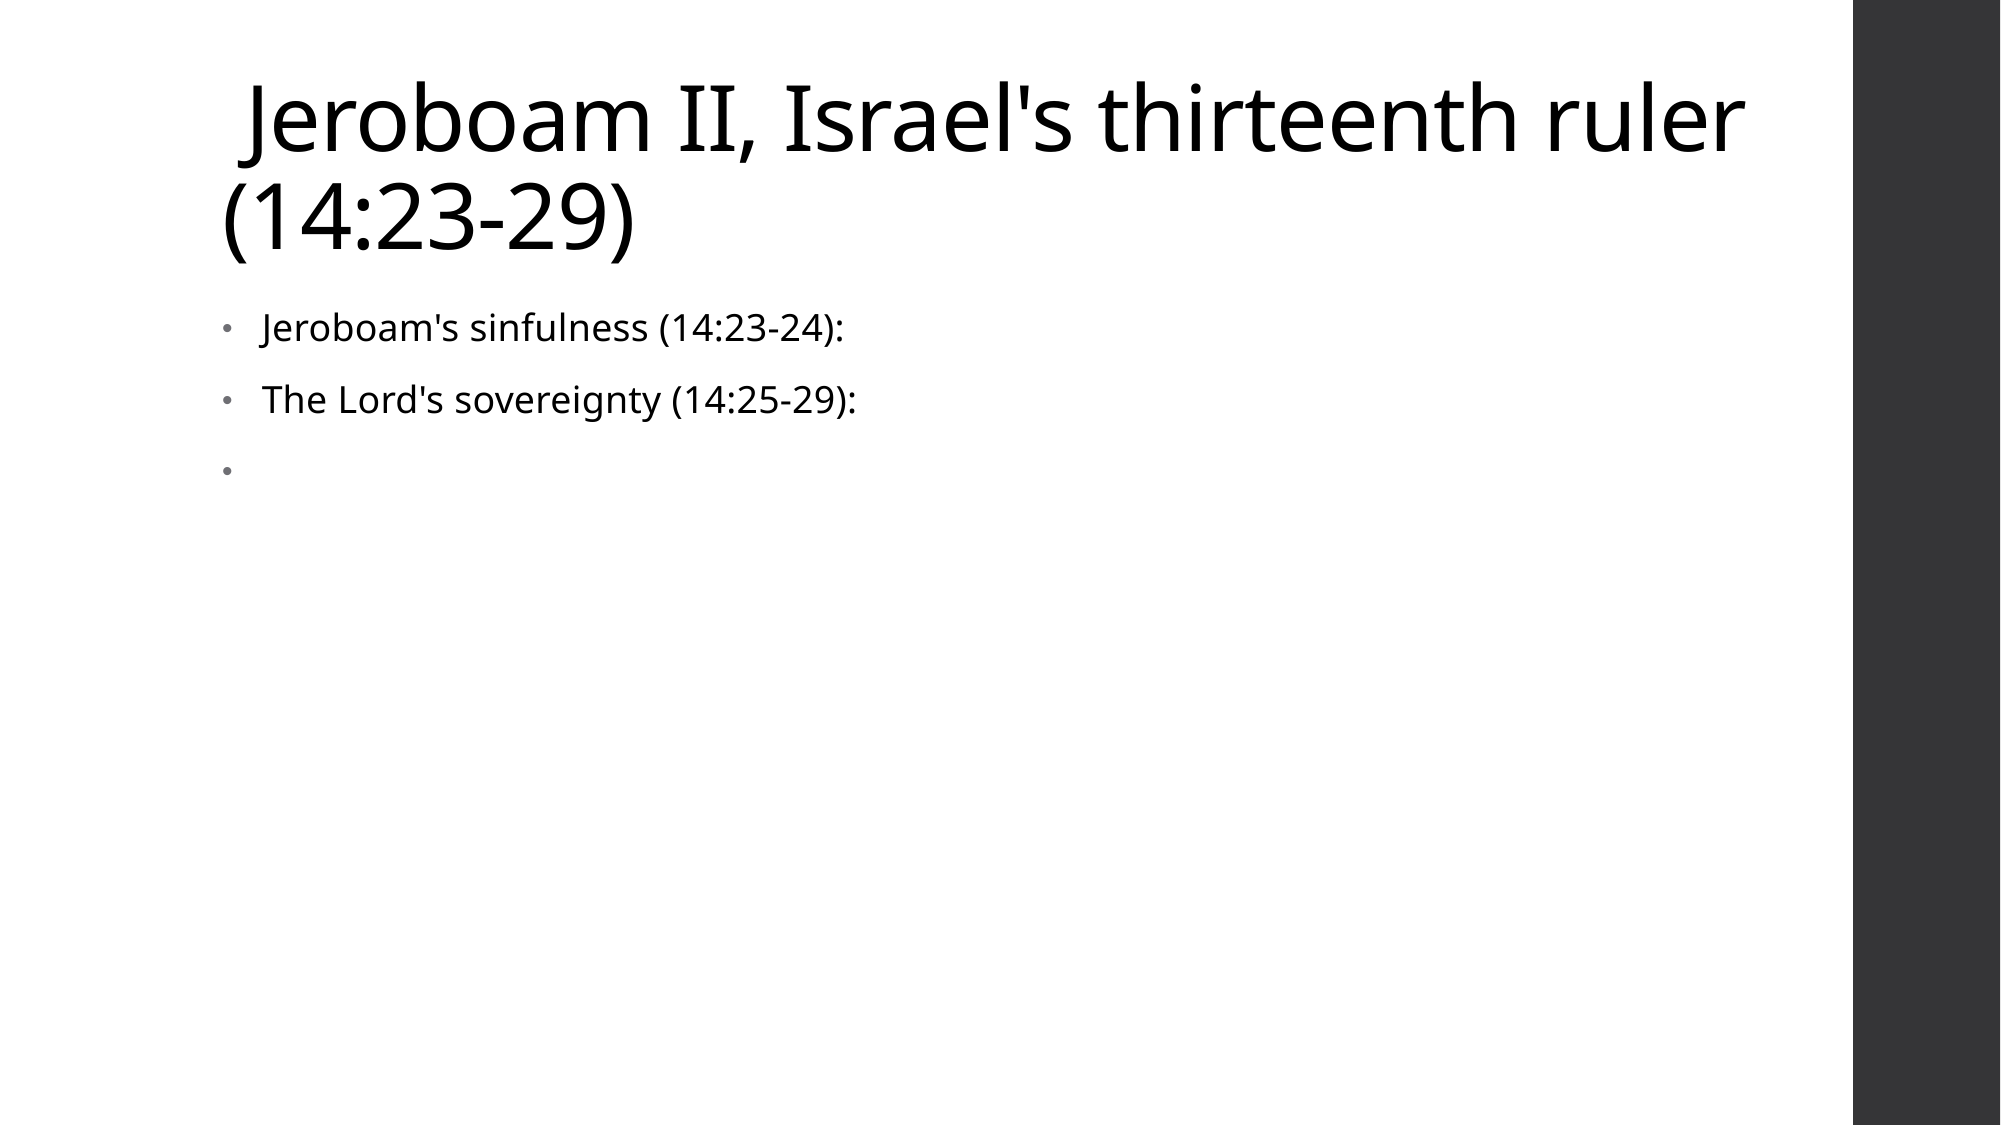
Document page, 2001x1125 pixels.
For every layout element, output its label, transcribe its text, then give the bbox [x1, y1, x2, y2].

list Jeroboam's sinfulness (14:23-24): The Lord's sovereignty (14:25-29): [206, 299, 1617, 1014]
title Jeroboam II, Israel's thirteenth ruler (14:23-29) [206, 60, 1797, 278]
